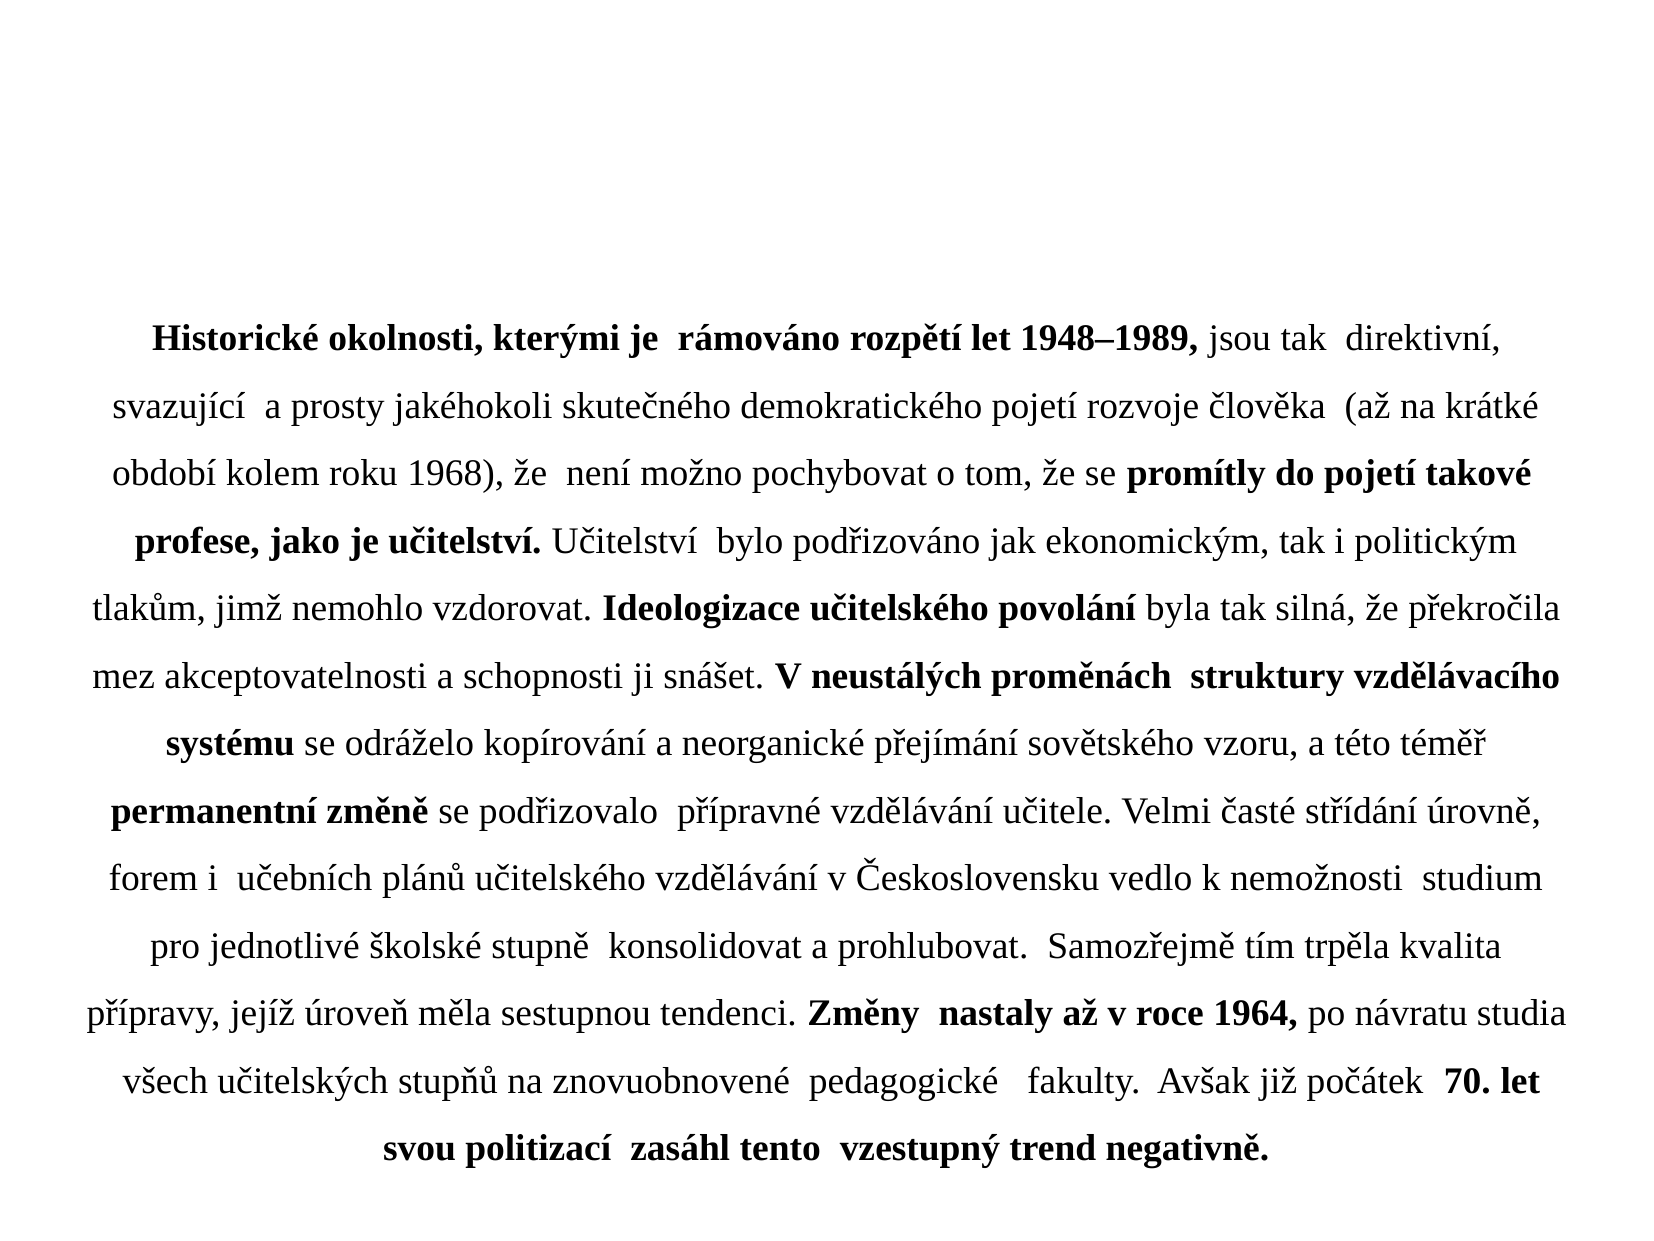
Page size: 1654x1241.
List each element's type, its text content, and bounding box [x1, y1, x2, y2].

subtitle Historické okolnosti, kterými je rámováno rozpětí let 1948–1989, jsou tak direktivní, svazující a prosty jakéhokoli skutečného demokratického pojetí rozvoje člověka (až na krátké období kolem roku 1968), že není možno pochybovat o tom, že se promítly do pojetí takové profese, jako je učitelství. Učitelství bylo podřizováno jak ekonomickým, tak i politickým tlakům, jimž nemohlo vzdorovat. Ideologizace učitelského povolání byla tak silná, že překročila mez akceptovatelnosti a schopnosti ji snášet. V neustálých proměnách struktury vzdělávacího systému se odráželo kopírování a neorganické přejímání sovětského vzoru, a této téměř permanentní změně se podřizovalo přípravné vzdělávání učitele. Velmi časté střídání úrovně, forem i učebních plánů učitelského vzdělávání v Československu vedlo k nemožnosti studium pro jednotlivé školské stupně konsolidovat a prohlubovat. Samozřejmě tím trpěla kvalita přípravy, jejíž úroveň měla sestupnou tendenci. Změny nastaly až v roce 1964, po návratu studia všech učitelských stupňů na znovuobnovené pedagogické fakulty. Avšak již počátek 70. let svou politizací zasáhl tento vzestupný trend negativně. [82, 290, 1571, 1108]
